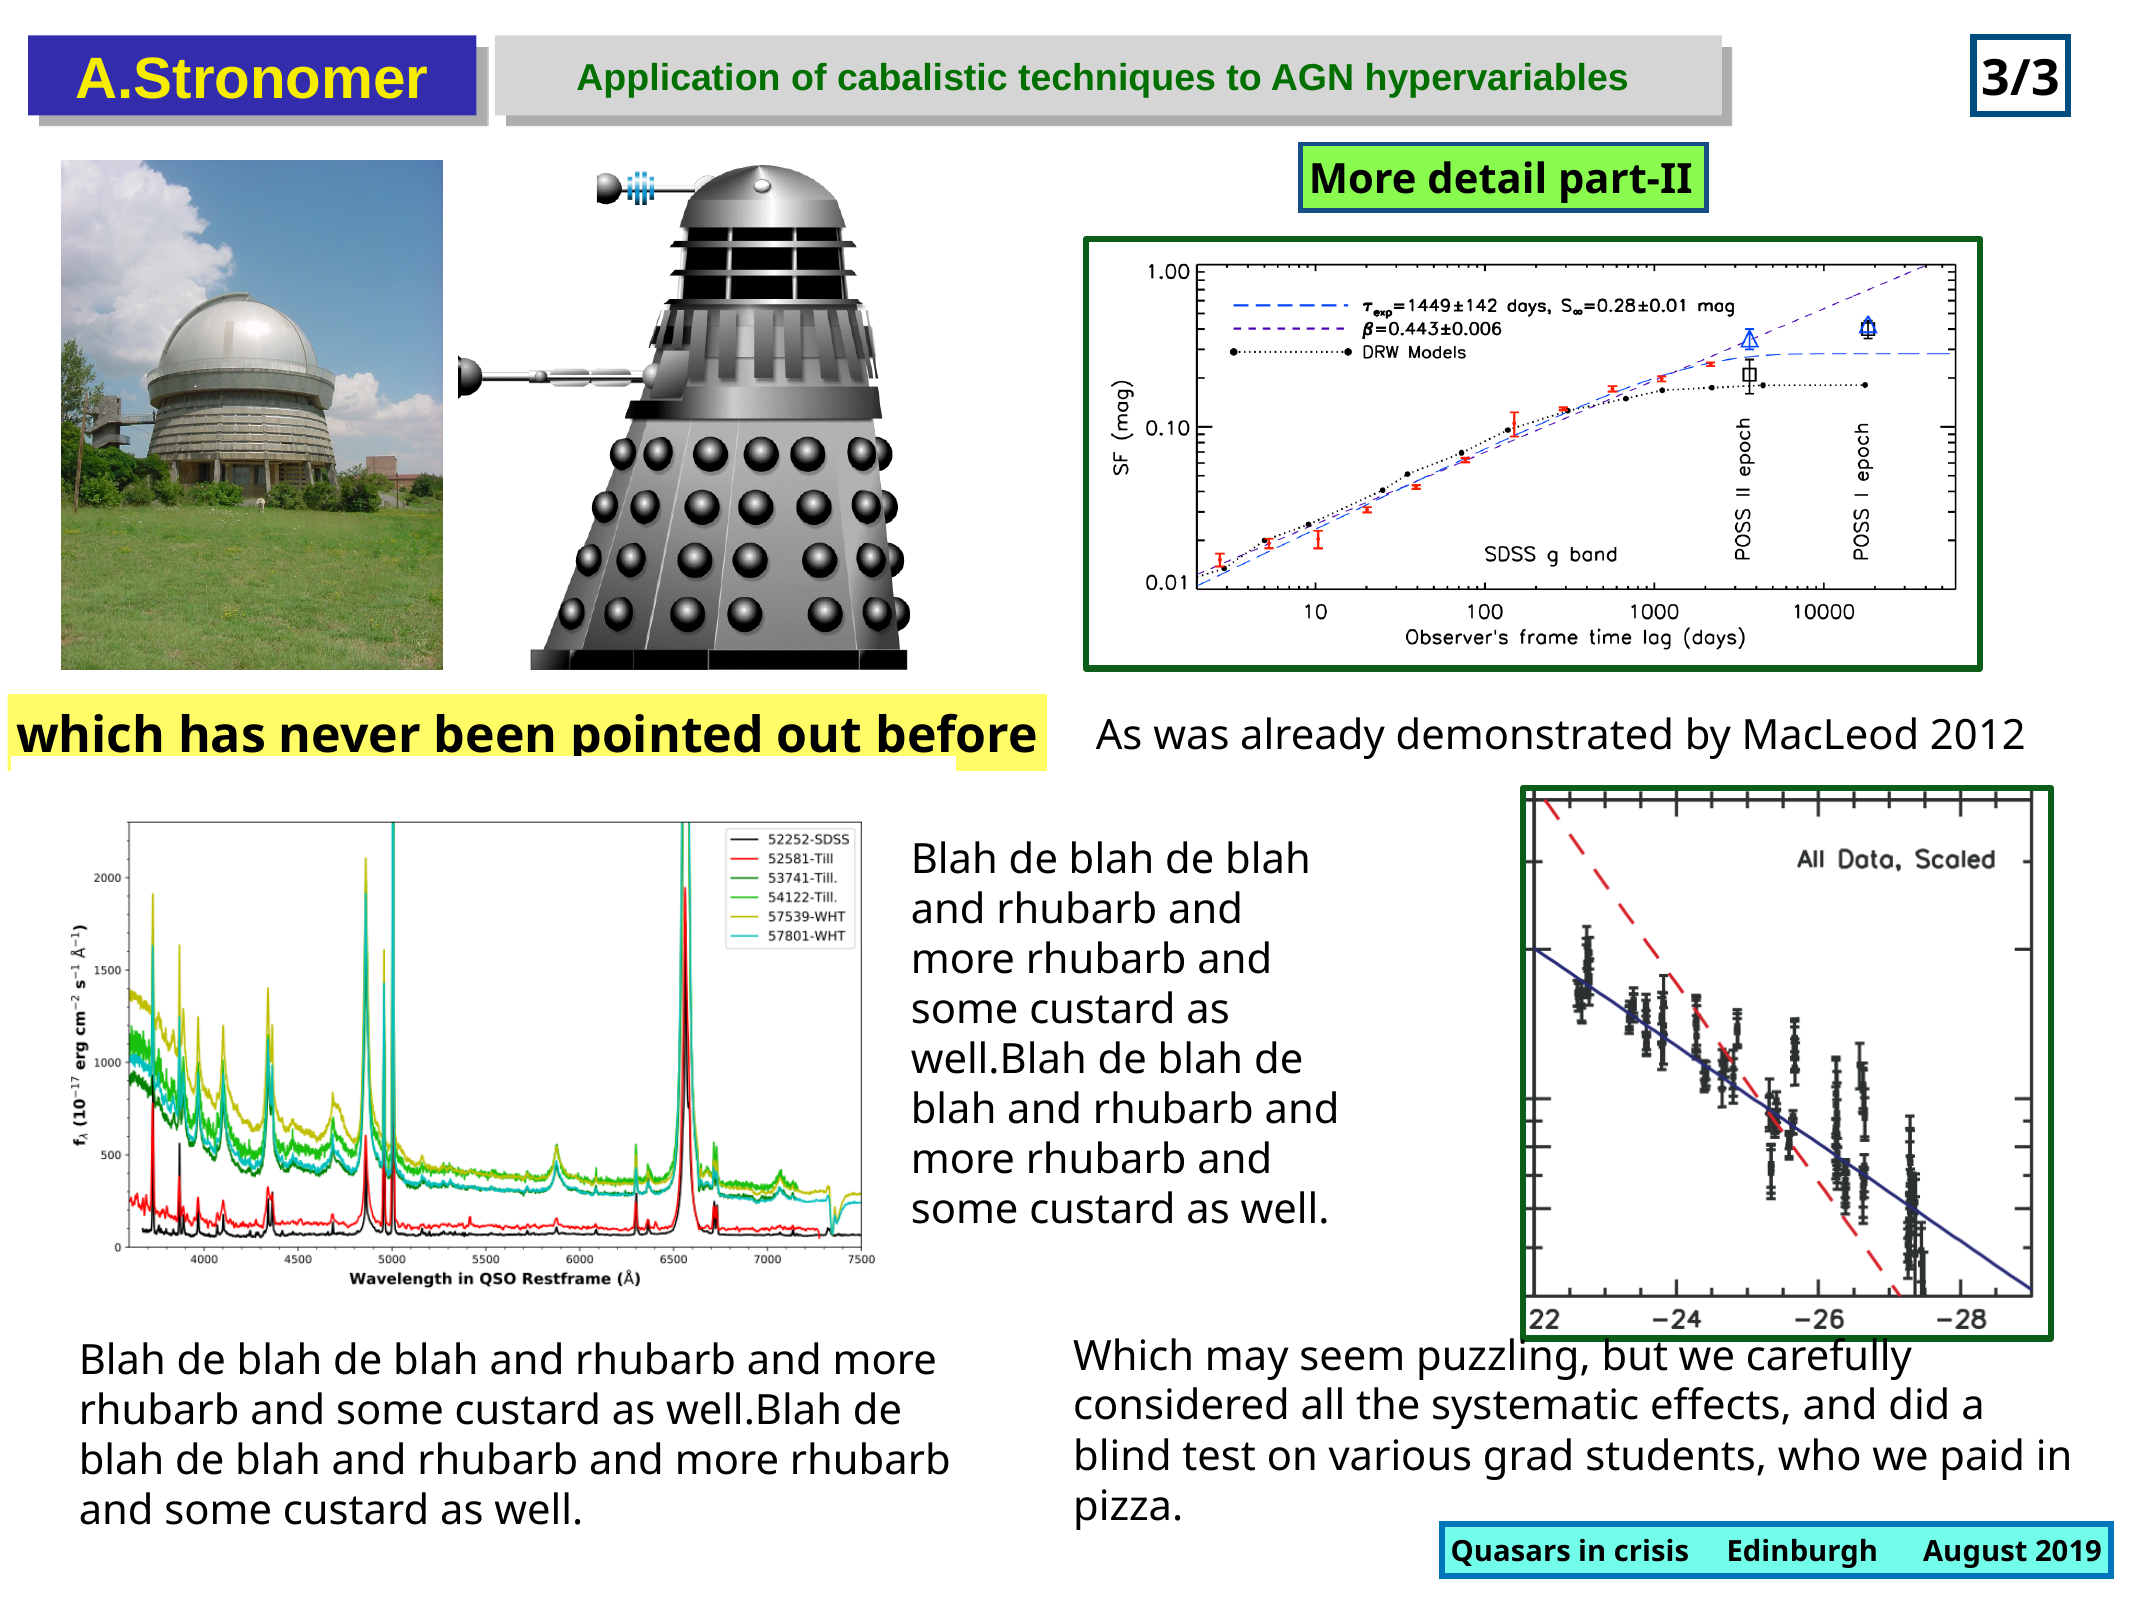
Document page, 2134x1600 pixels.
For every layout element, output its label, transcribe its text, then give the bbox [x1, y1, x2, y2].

text_box Blah de blah de blah and rhubarb and more rhubarb and some custard as well.Blah de blah de blah and rhubarb and more rhubarb and some custard as well. [902, 823, 1354, 1241]
text_box Blah de blah de blah and rhubarb and more rhubarb and some custard as well.Blah de blah de blah and rhubarb and more rhubarb and some custard as well. [70, 1323, 984, 1541]
picture [61, 160, 443, 670]
text_box More detail part-II [1300, 143, 1707, 211]
picture [11, 756, 956, 1308]
picture [458, 165, 910, 670]
picture [1525, 791, 2049, 1319]
text_box As was already demonstrated by MacLeod 2012 [1087, 698, 2079, 766]
text_box Quasars in crisis Edinburgh August 2019 [1442, 1523, 2111, 1576]
picture [1089, 242, 1977, 666]
text_box Which may seem puzzling, but we carefully considered all the systematic effects, and did a blind test on various grad students, who we paid in pizza. [1064, 1319, 2102, 1537]
text_box Application of cabalistic techniques to AGN hypervariables [494, 35, 1722, 116]
text_box 3/3 [1973, 36, 2068, 114]
title A.Stronomer [28, 35, 477, 116]
text_box which has never been pointed out before [7, 694, 1047, 771]
